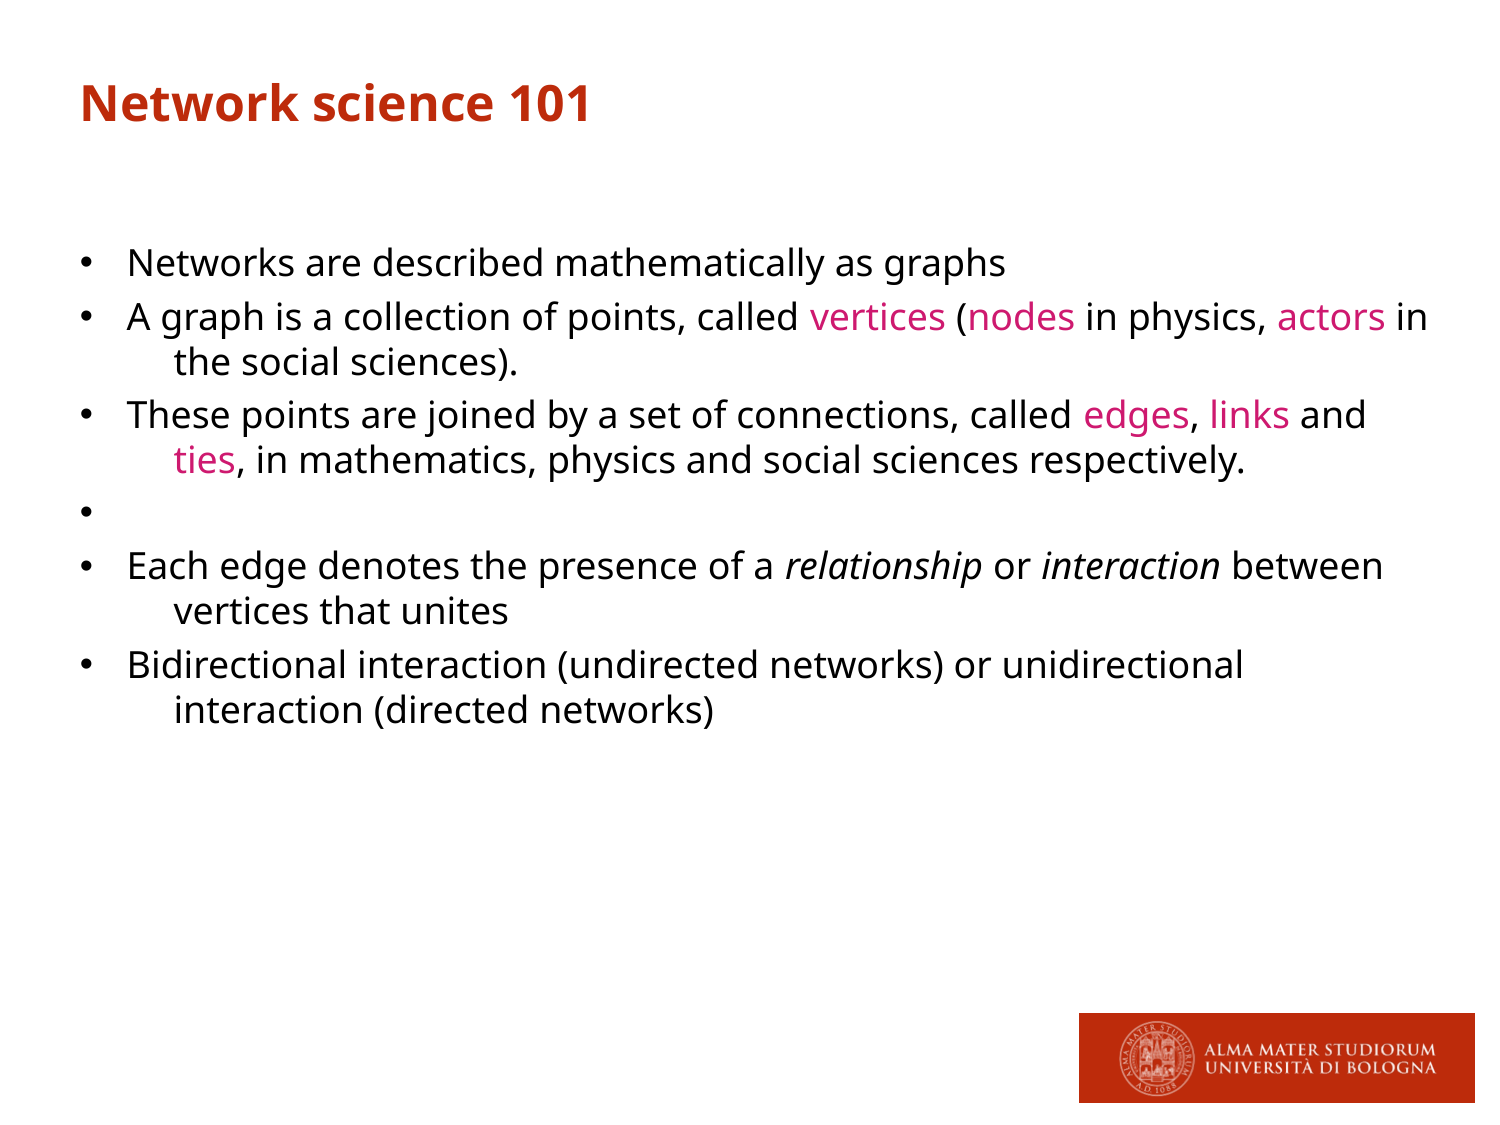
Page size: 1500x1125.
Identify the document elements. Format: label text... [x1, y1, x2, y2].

list Network science 101 [64, 78, 1447, 185]
list Networks are described mathematically as graphs A graph is a collection of points, called vertices (nodes in physics, actors in the social sciences). These points are joined by a set of connections, called edges, links and ties, in mathematics, physics and social sciences respectively. Each edge denotes the presence of a relationship or interaction between vertices that unites Bidirectional interaction (undirected networks) or unidirectional interaction (directed networks) [64, 231, 1447, 988]
